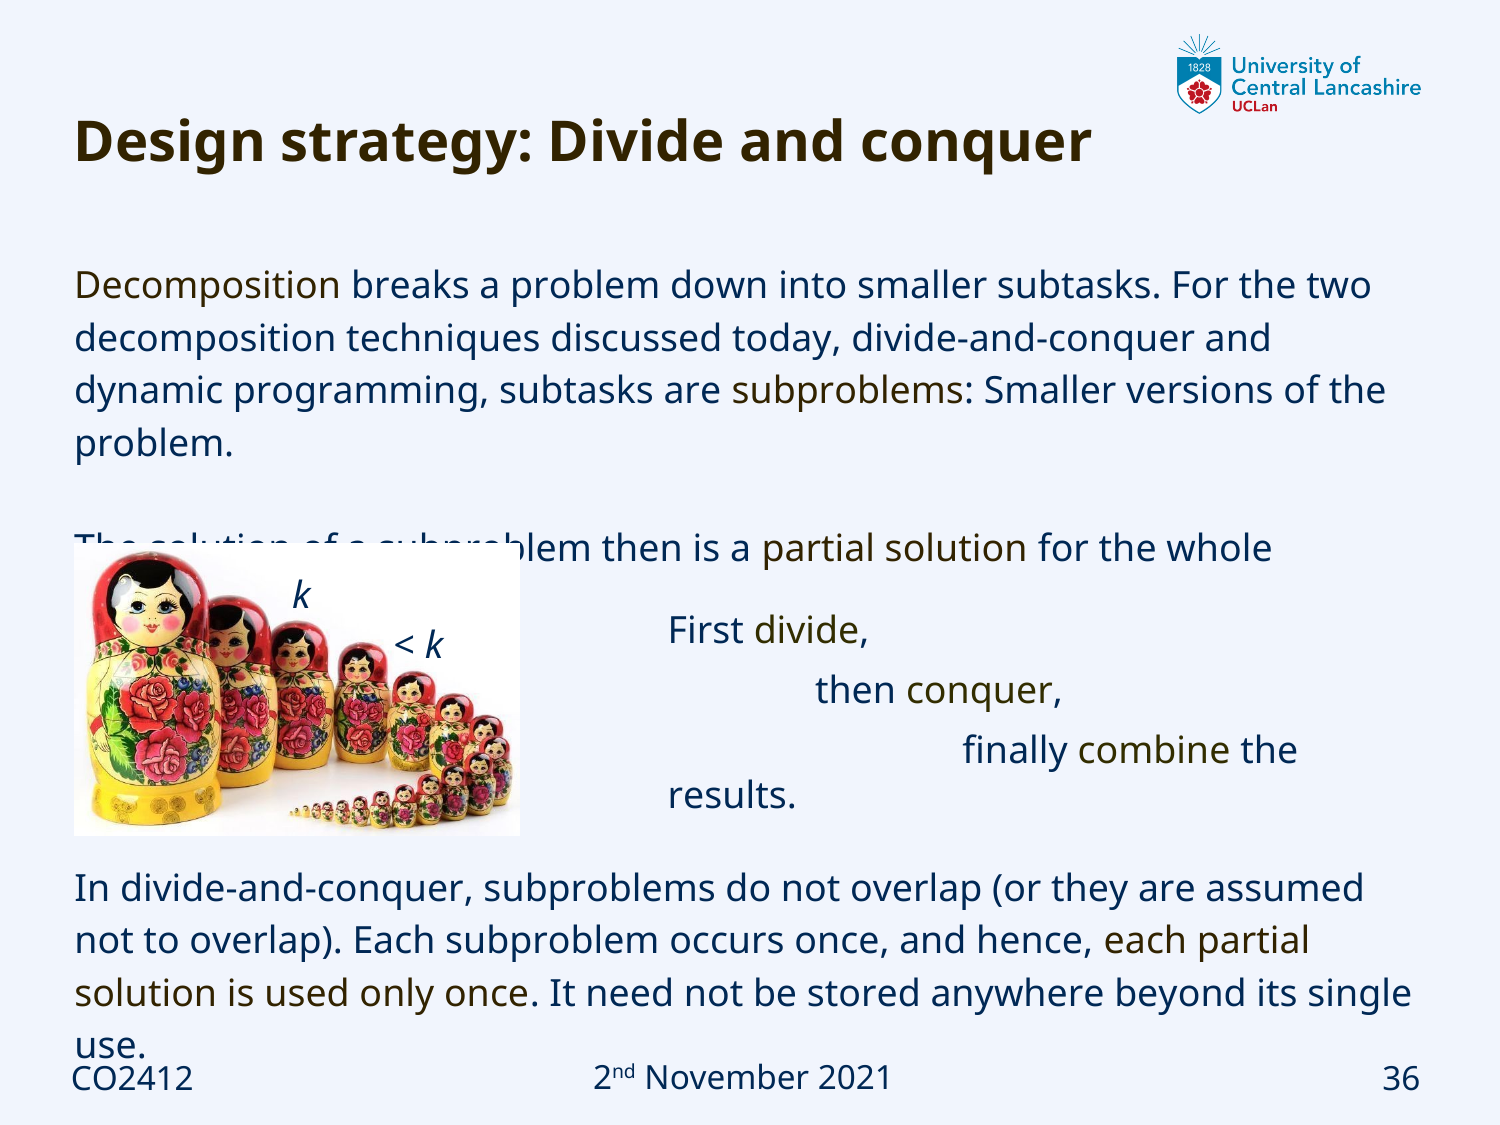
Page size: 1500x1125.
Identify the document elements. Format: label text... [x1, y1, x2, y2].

picture [1177, 34, 1421, 93]
picture [74, 543, 520, 836]
text_box k [277, 563, 326, 624]
title Design strategy: Divide and conquer [58, 93, 1475, 186]
text_box Decomposition breaks a problem down into smaller subtasks. For the two decomposition techniques discussed today, divide-and-conquer and dynamic programming, subtasks are subproblems: Smaller versions of the problem. The solution of a subproblem then is a partial solution for the whole problem. [59, 246, 1435, 547]
text_box First divide, then conquer, finally combine the results. [652, 598, 1442, 779]
text_box < k [378, 613, 462, 674]
text_box In divide-and-conquer, subproblems do not overlap (or they are assumed not to overlap). Each subproblem occurs once, and hence, each partial solution is used only once. It need not be stored anywhere beyond its single use. [59, 848, 1435, 1027]
